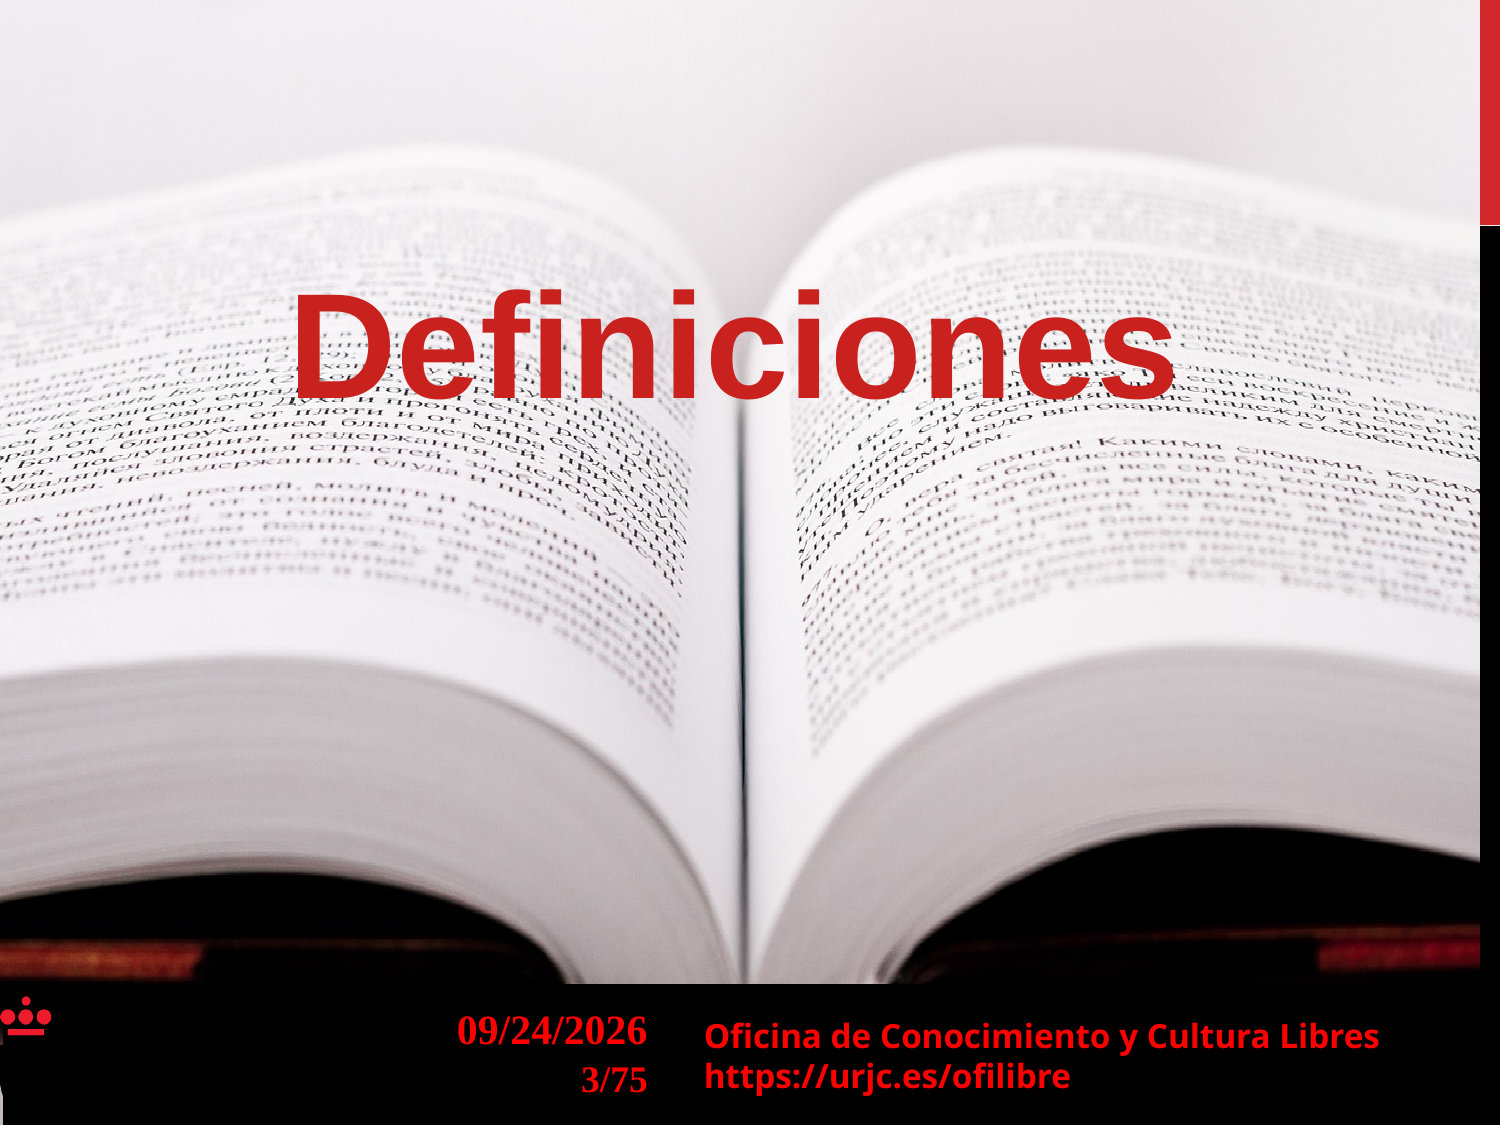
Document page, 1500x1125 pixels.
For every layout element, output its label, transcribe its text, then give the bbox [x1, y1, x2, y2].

text_box Definiciones [120, 254, 1351, 605]
picture [0, 0, 1500, 1014]
title [75, 285, 1425, 661]
